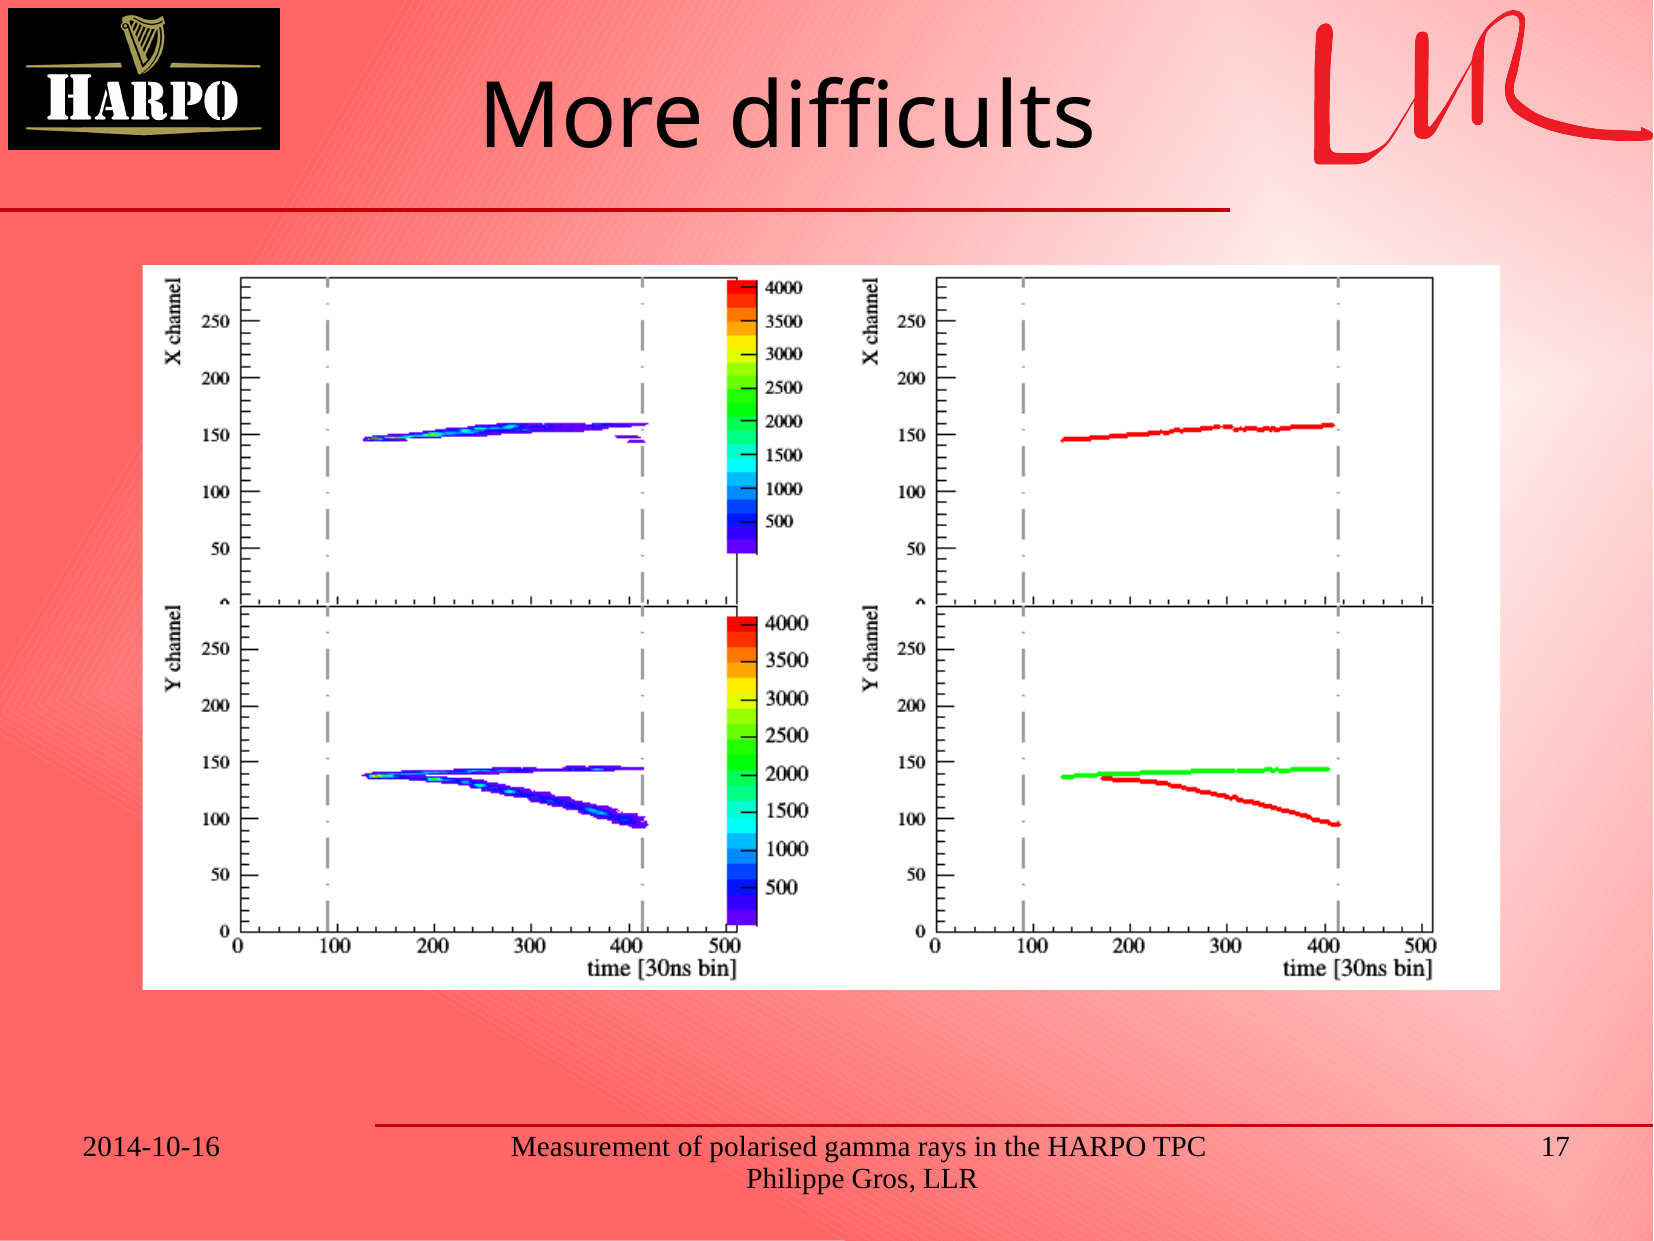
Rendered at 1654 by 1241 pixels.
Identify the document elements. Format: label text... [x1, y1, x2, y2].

picture [1314, 10, 1653, 165]
title More difficults [285, 15, 1291, 211]
picture [142, 265, 1501, 991]
picture [8, 8, 280, 150]
